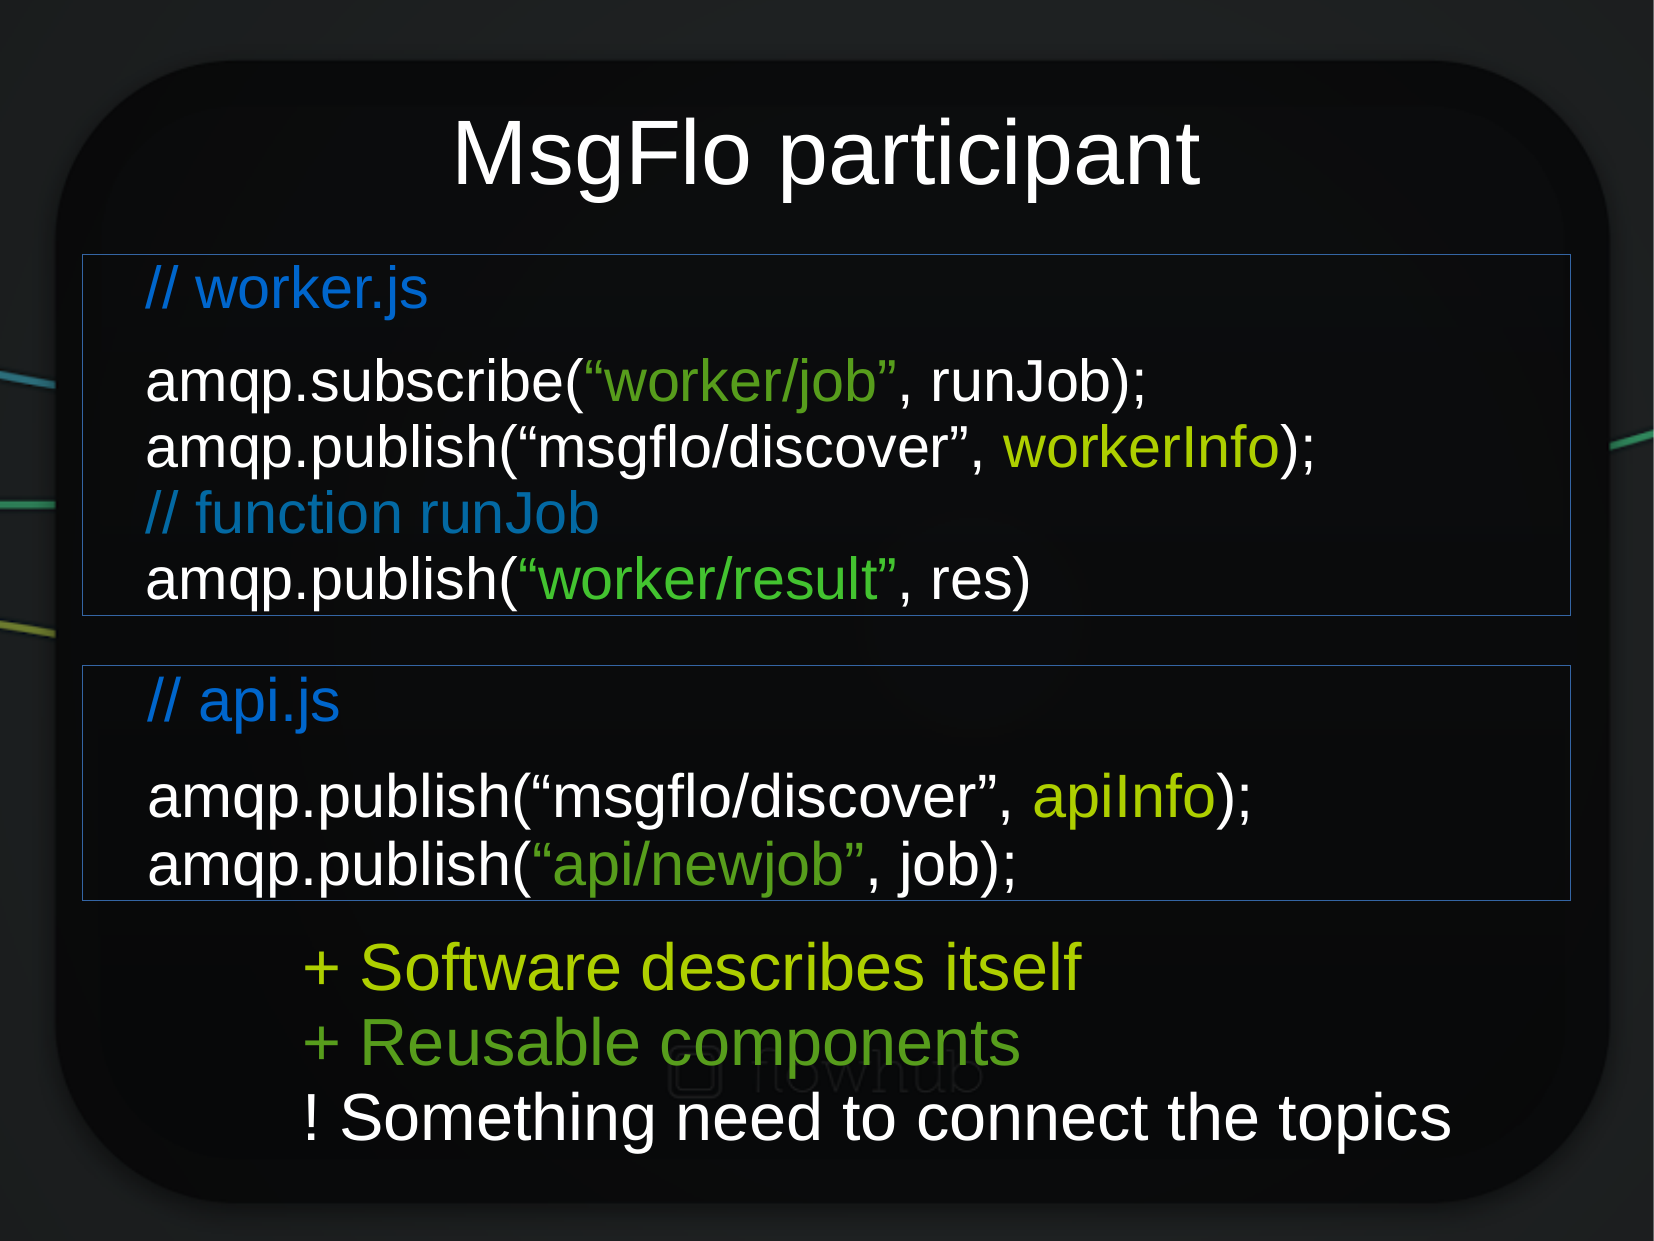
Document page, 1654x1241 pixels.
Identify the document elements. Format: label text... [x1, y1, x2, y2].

title MsgFlo participant [82, 49, 1571, 254]
list // worker.js amqp.subscribe(“worker/job”, runJob); amqp.publish(“msgflo/discover”, workerInfo); // function runJob amqp.publish(“worker/result”, res) [82, 254, 1571, 616]
list // api.js amqp.publish(“msgflo/discover”, apiInfo); amqp.publish(“api/newjob”, job); [82, 665, 1571, 901]
text_box + Software describes itself + Reusable components ! Something need to connect the topics [231, 930, 1591, 1156]
picture [0, 0, 1654, 1241]
